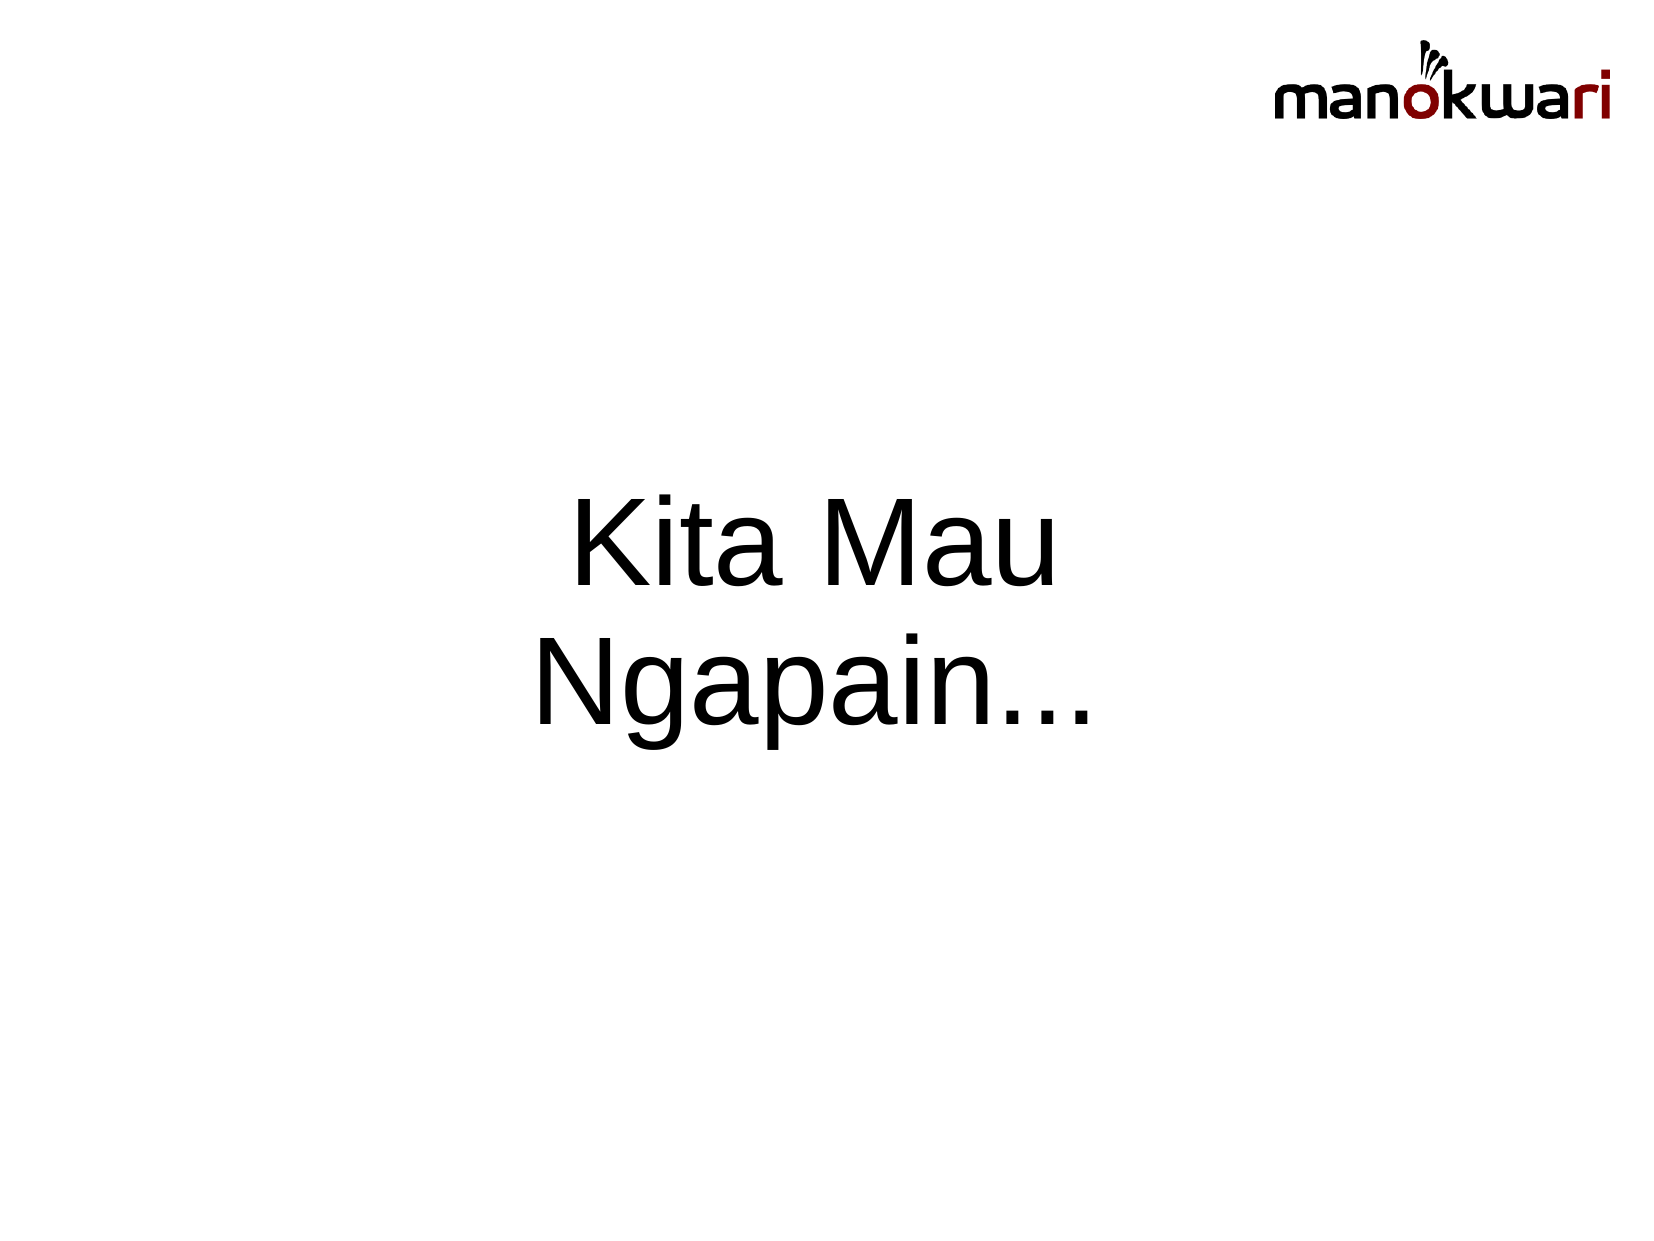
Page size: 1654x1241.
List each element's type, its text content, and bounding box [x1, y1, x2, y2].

picture [1275, 40, 1610, 119]
title Kita Mau Ngapain... [70, 471, 1560, 752]
